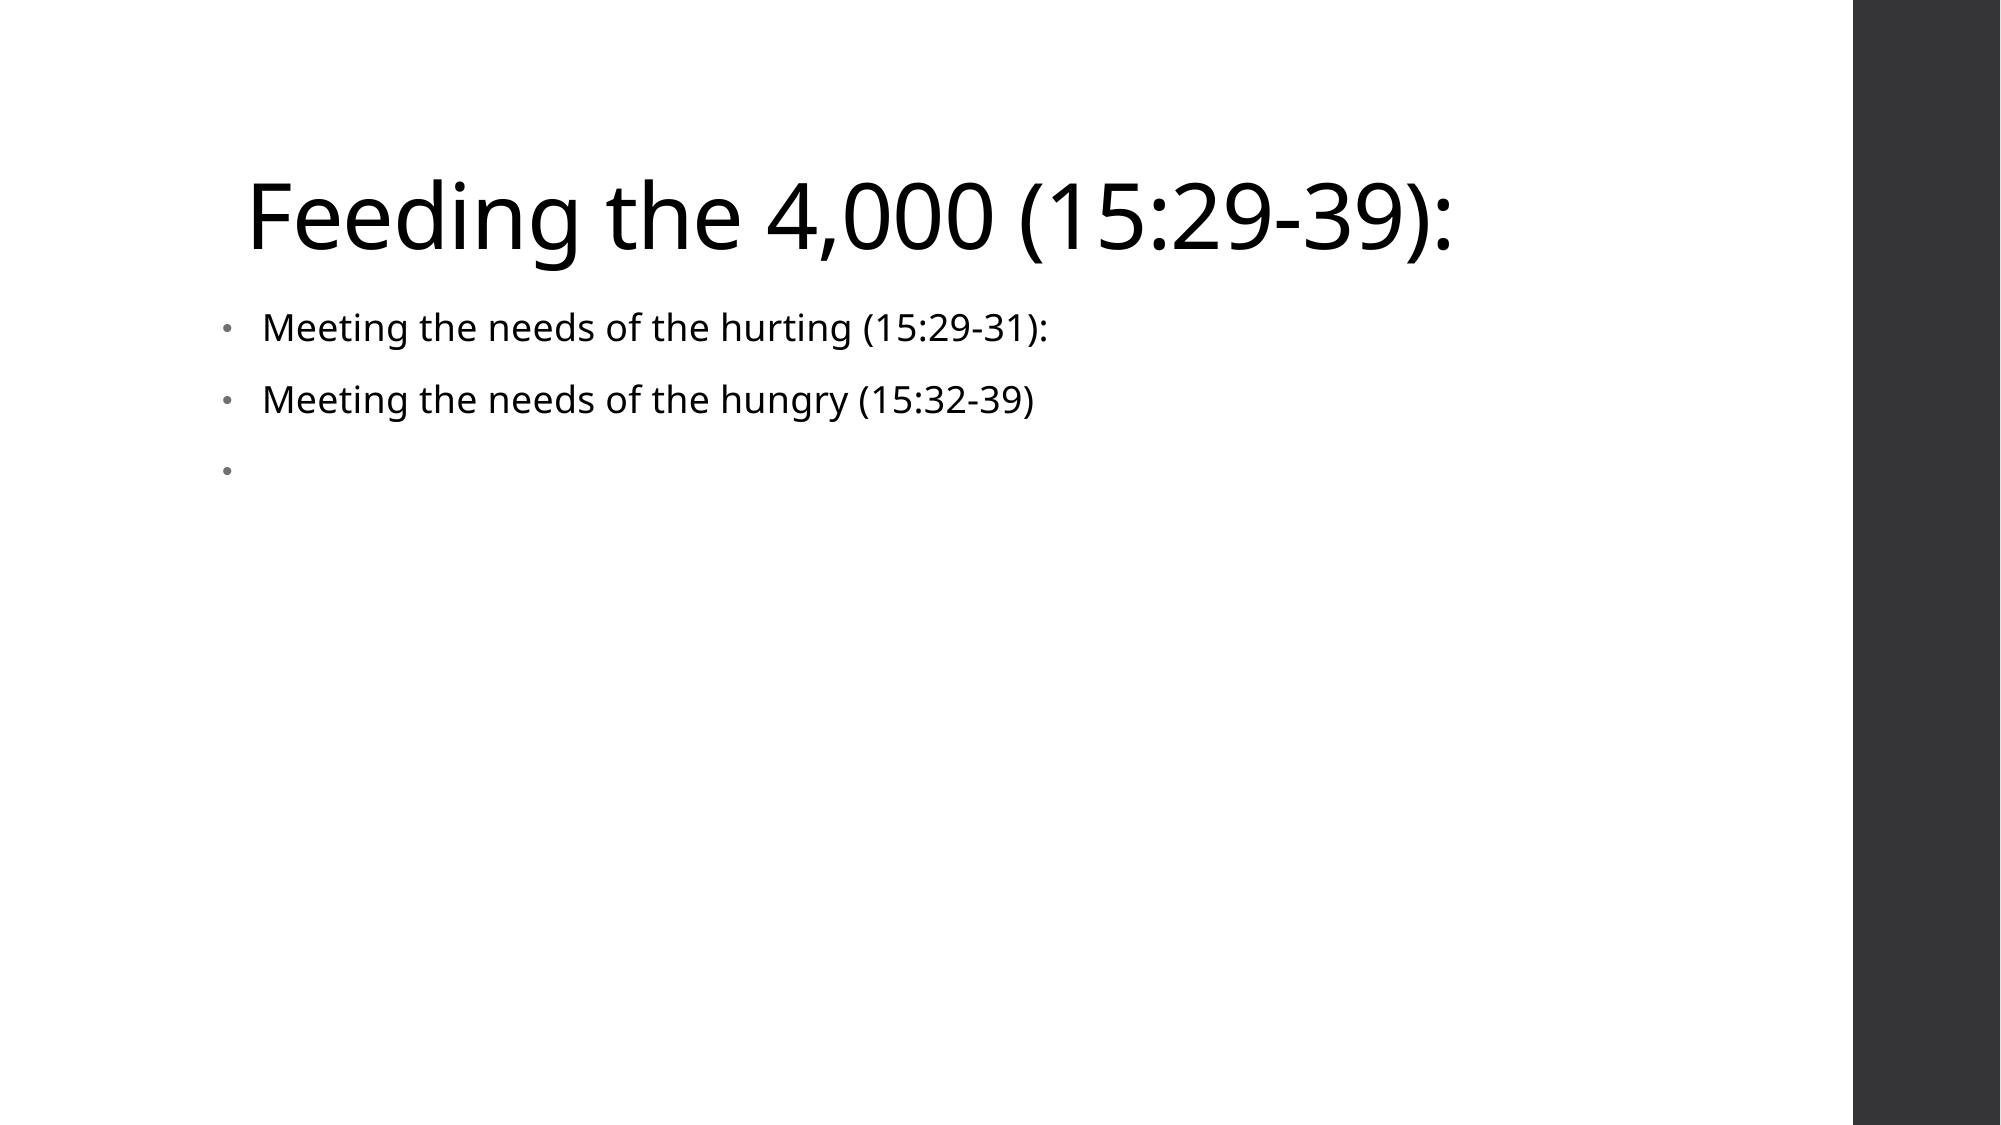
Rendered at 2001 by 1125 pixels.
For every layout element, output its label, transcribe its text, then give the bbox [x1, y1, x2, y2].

list Meeting the needs of the hurting (15:29-31): Meeting the needs of the hungry (15:32-39) [206, 299, 1617, 1014]
title Feeding the 4,000 (15:29-39): [206, 60, 1797, 278]
